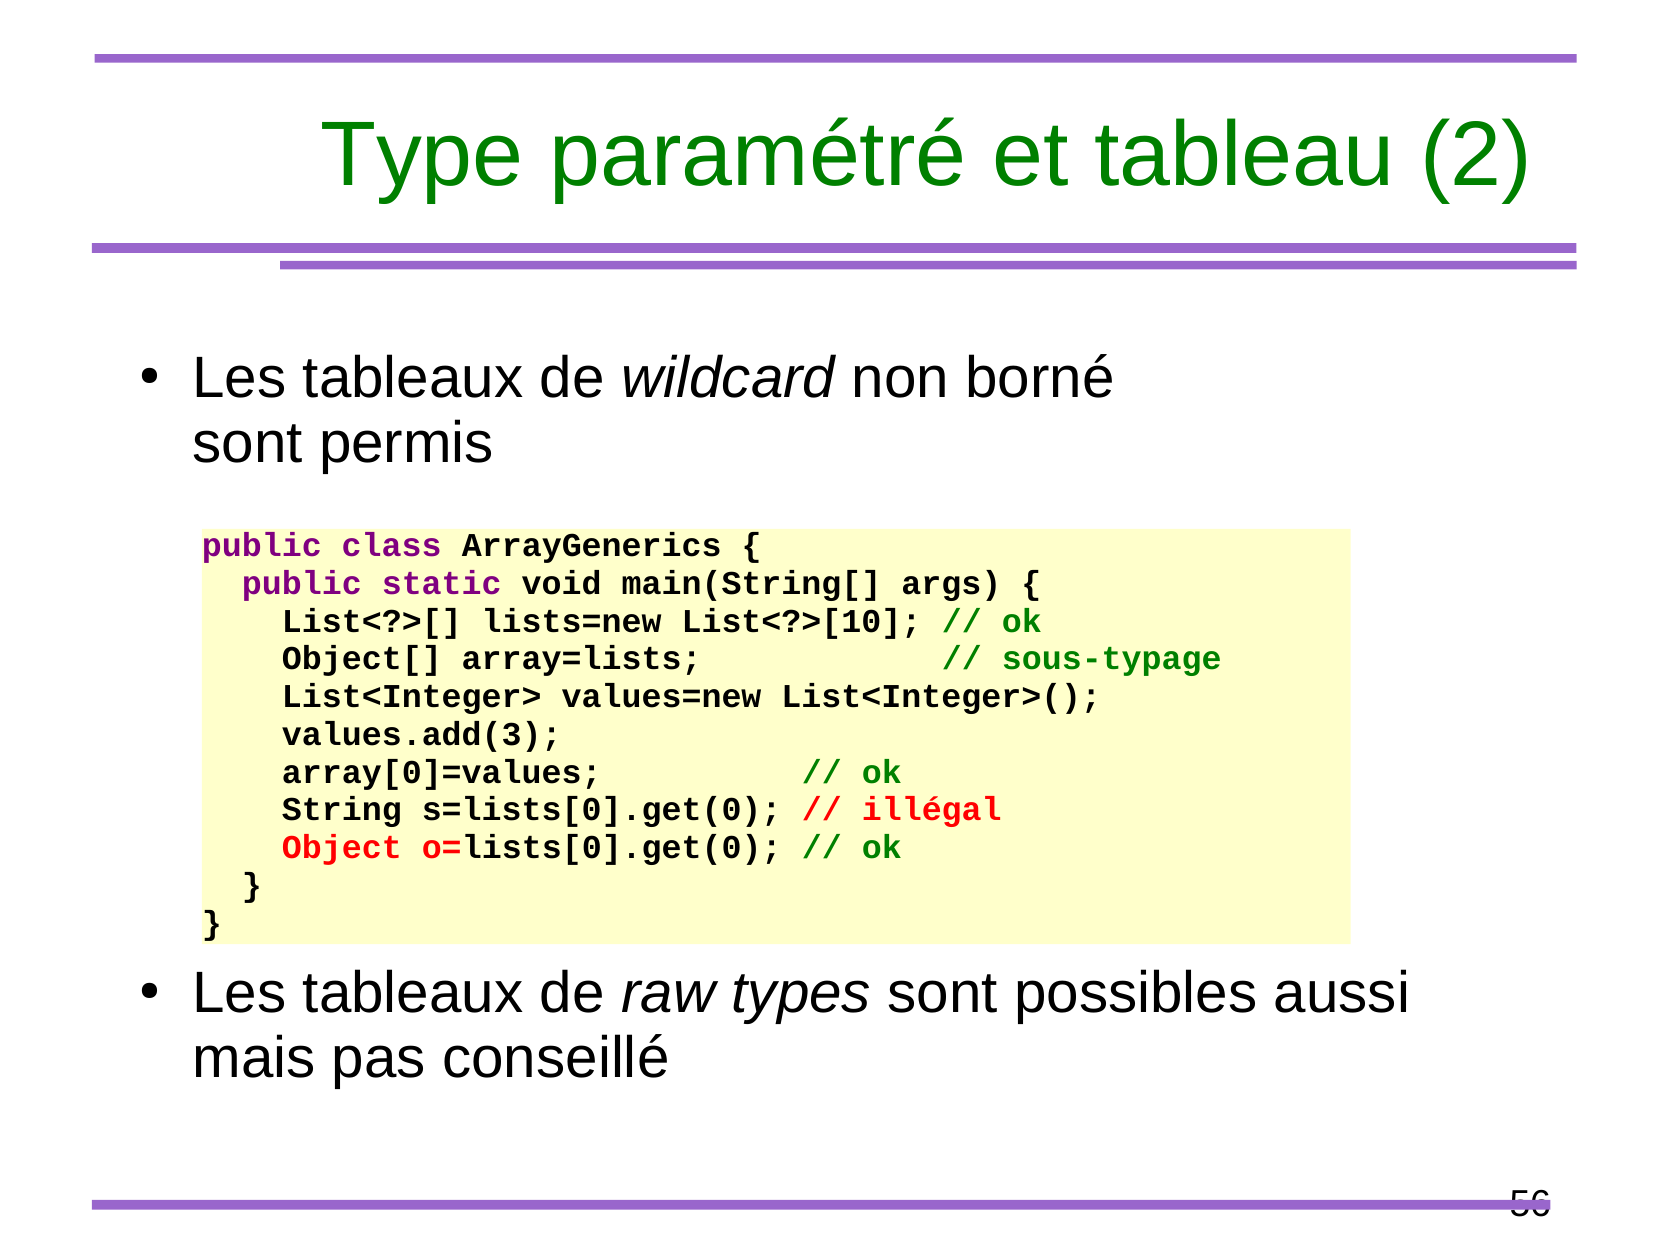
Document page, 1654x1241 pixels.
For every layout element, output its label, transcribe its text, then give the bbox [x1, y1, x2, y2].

list Les tableaux de wildcard non borné sont permis Les tableaux de raw types sont possibles aussi mais pas conseillé [121, 344, 1534, 1144]
title Type paramétré et tableau (2) [121, 49, 1534, 257]
text_box public class ArrayGenerics { public static void main(String[] args) { List<?>[] lists=new List<?>[10]; // ok Object[] array=lists; // sous-typage List<Integer> values=new List<Integer>(); values.add(3); array[0]=values; // ok String s=lists[0].get(0); // illégal Object o=lists[0].get(0); // ok } } [201, 528, 1351, 945]
